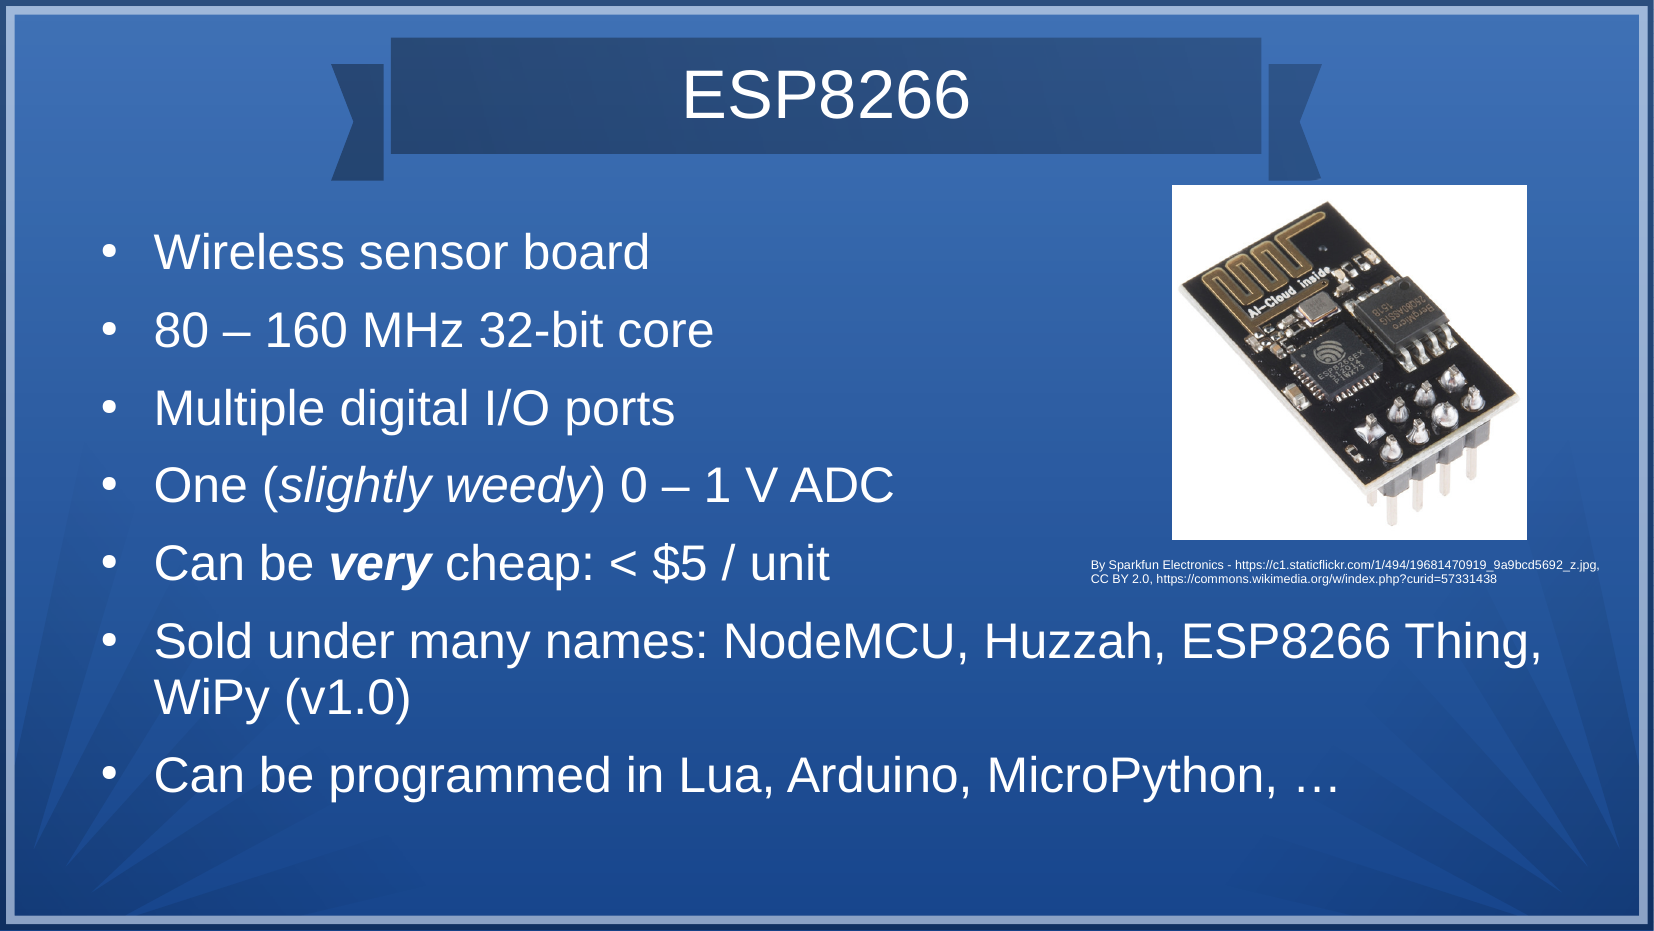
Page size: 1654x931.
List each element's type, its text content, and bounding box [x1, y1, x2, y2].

text_box By Sparkfun Electronics - https://c1.staticflickr.com/1/494/19681470919_9a9bcd5692_z.jpg, CC BY 2.0, https://commons.wikimedia.org/w/index.php?curid=57331438 [1075, 550, 1619, 594]
picture [1172, 185, 1527, 540]
title ESP8266 [389, 35, 1264, 154]
list Wireless sensor board 80 – 160 MHz 32-bit core Multiple digital I/O ports One (slightly weedy) 0 – 1 V ADC Can be very cheap: < $5 / unit Sold under many names: NodeMCU, Huzzah, ESP8266 Thing, WiPy (v1.0) Can be programmed in Lua, Arduino, MicroPython, … [82, 224, 1571, 848]
